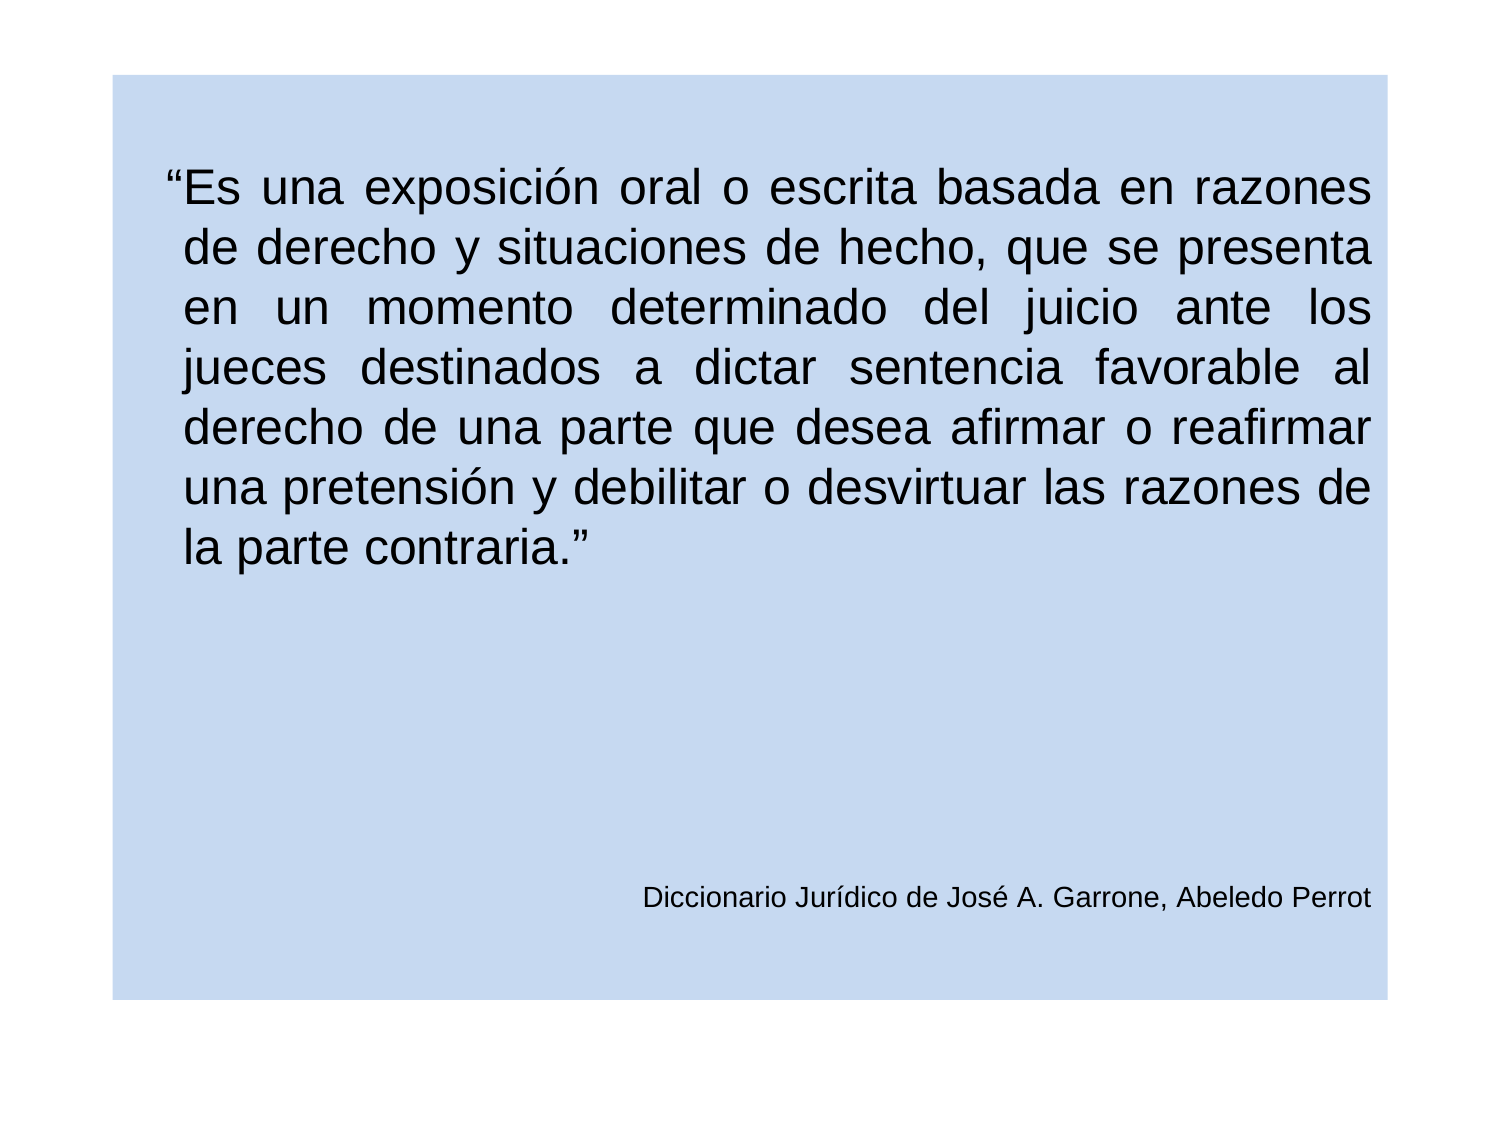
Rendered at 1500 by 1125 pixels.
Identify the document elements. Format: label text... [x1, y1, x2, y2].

list “Es una exposición oral o escrita basada en razones de derecho y situaciones de hecho, que se presenta en un momento determinado del juicio ante los jueces destinados a dictar sentencia favorable al derecho de una parte que desea afirmar o reafirmar una pretensión y debilitar o desvirtuar las razones de la parte contraria.” Diccionario Jurídico de José A. Garrone, Abeledo Perrot [112, 74, 1388, 1000]
